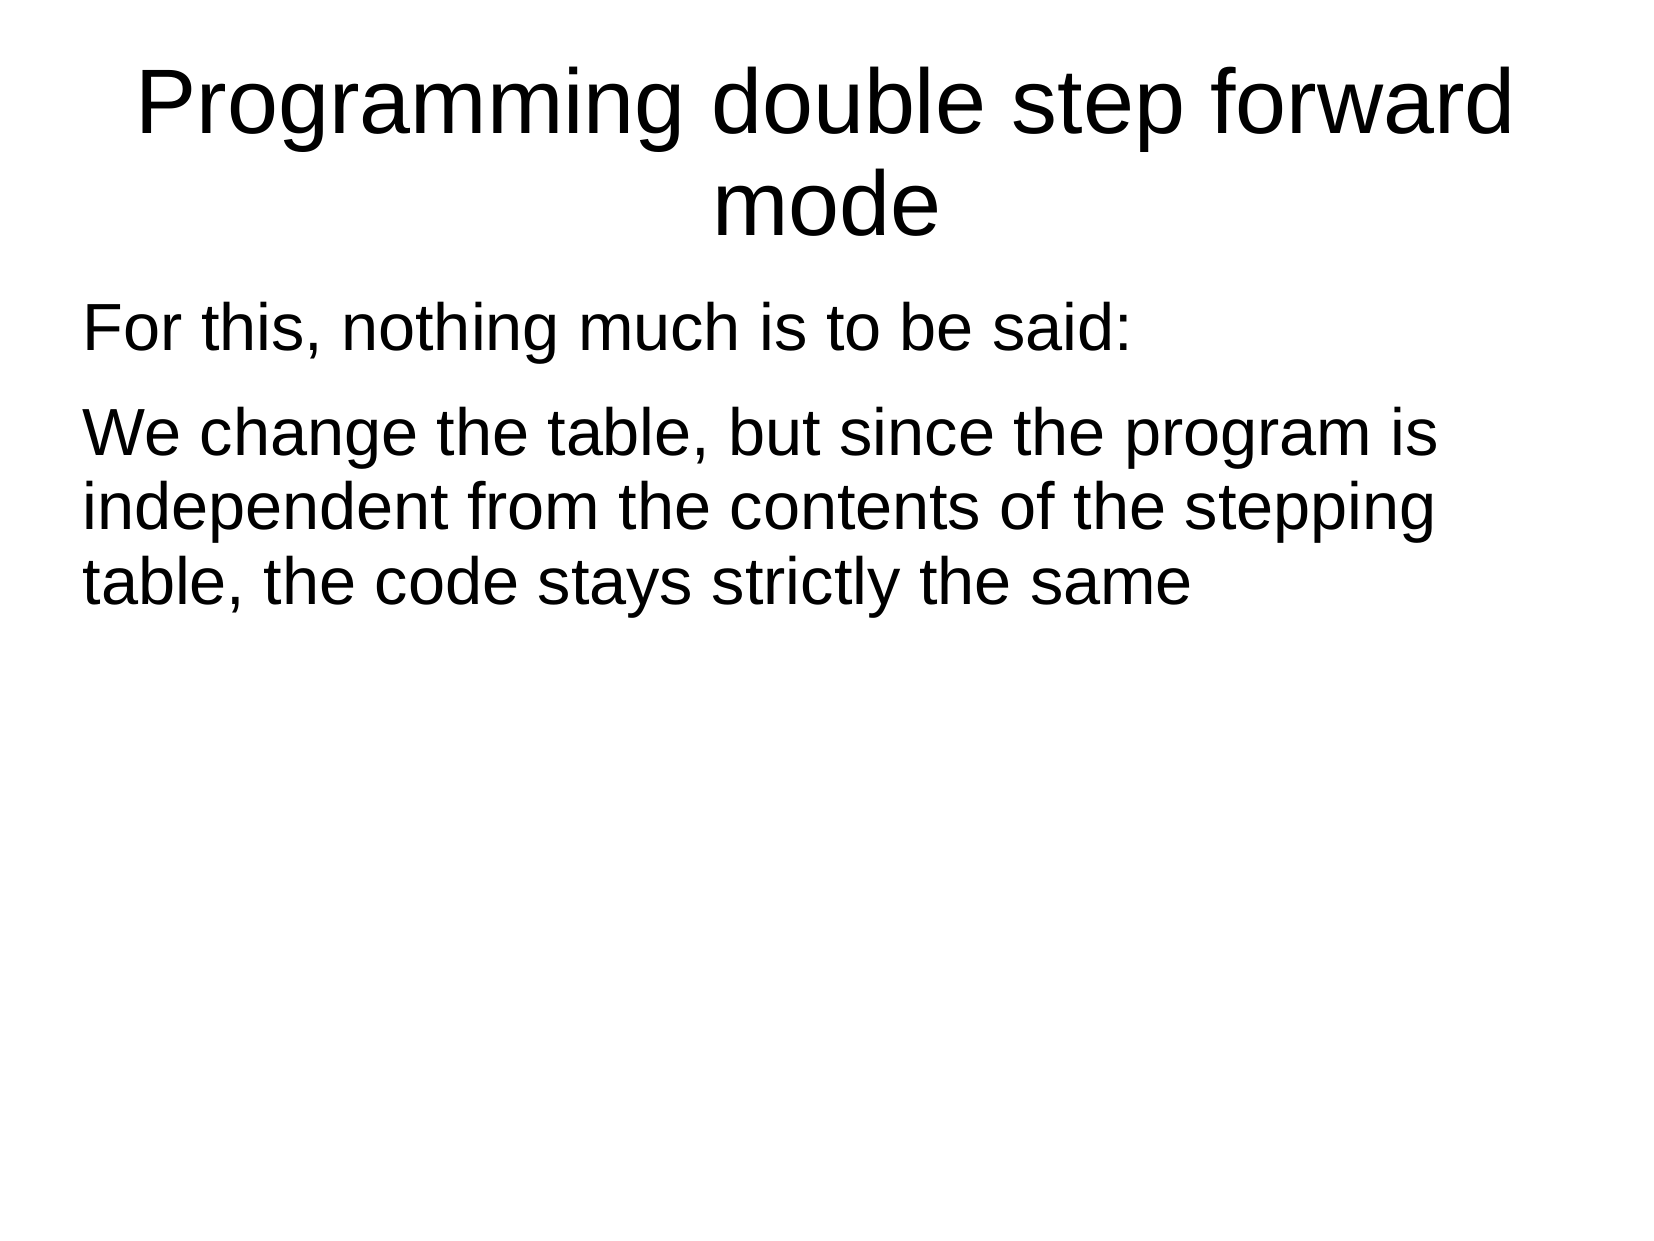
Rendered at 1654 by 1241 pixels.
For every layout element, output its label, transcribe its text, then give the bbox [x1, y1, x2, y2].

title Programming double step forward mode [82, 49, 1571, 257]
list For this, nothing much is to be said: We change the table, but since the program is independent from the contents of the stepping table, the code stays strictly the same [82, 290, 1571, 1010]
